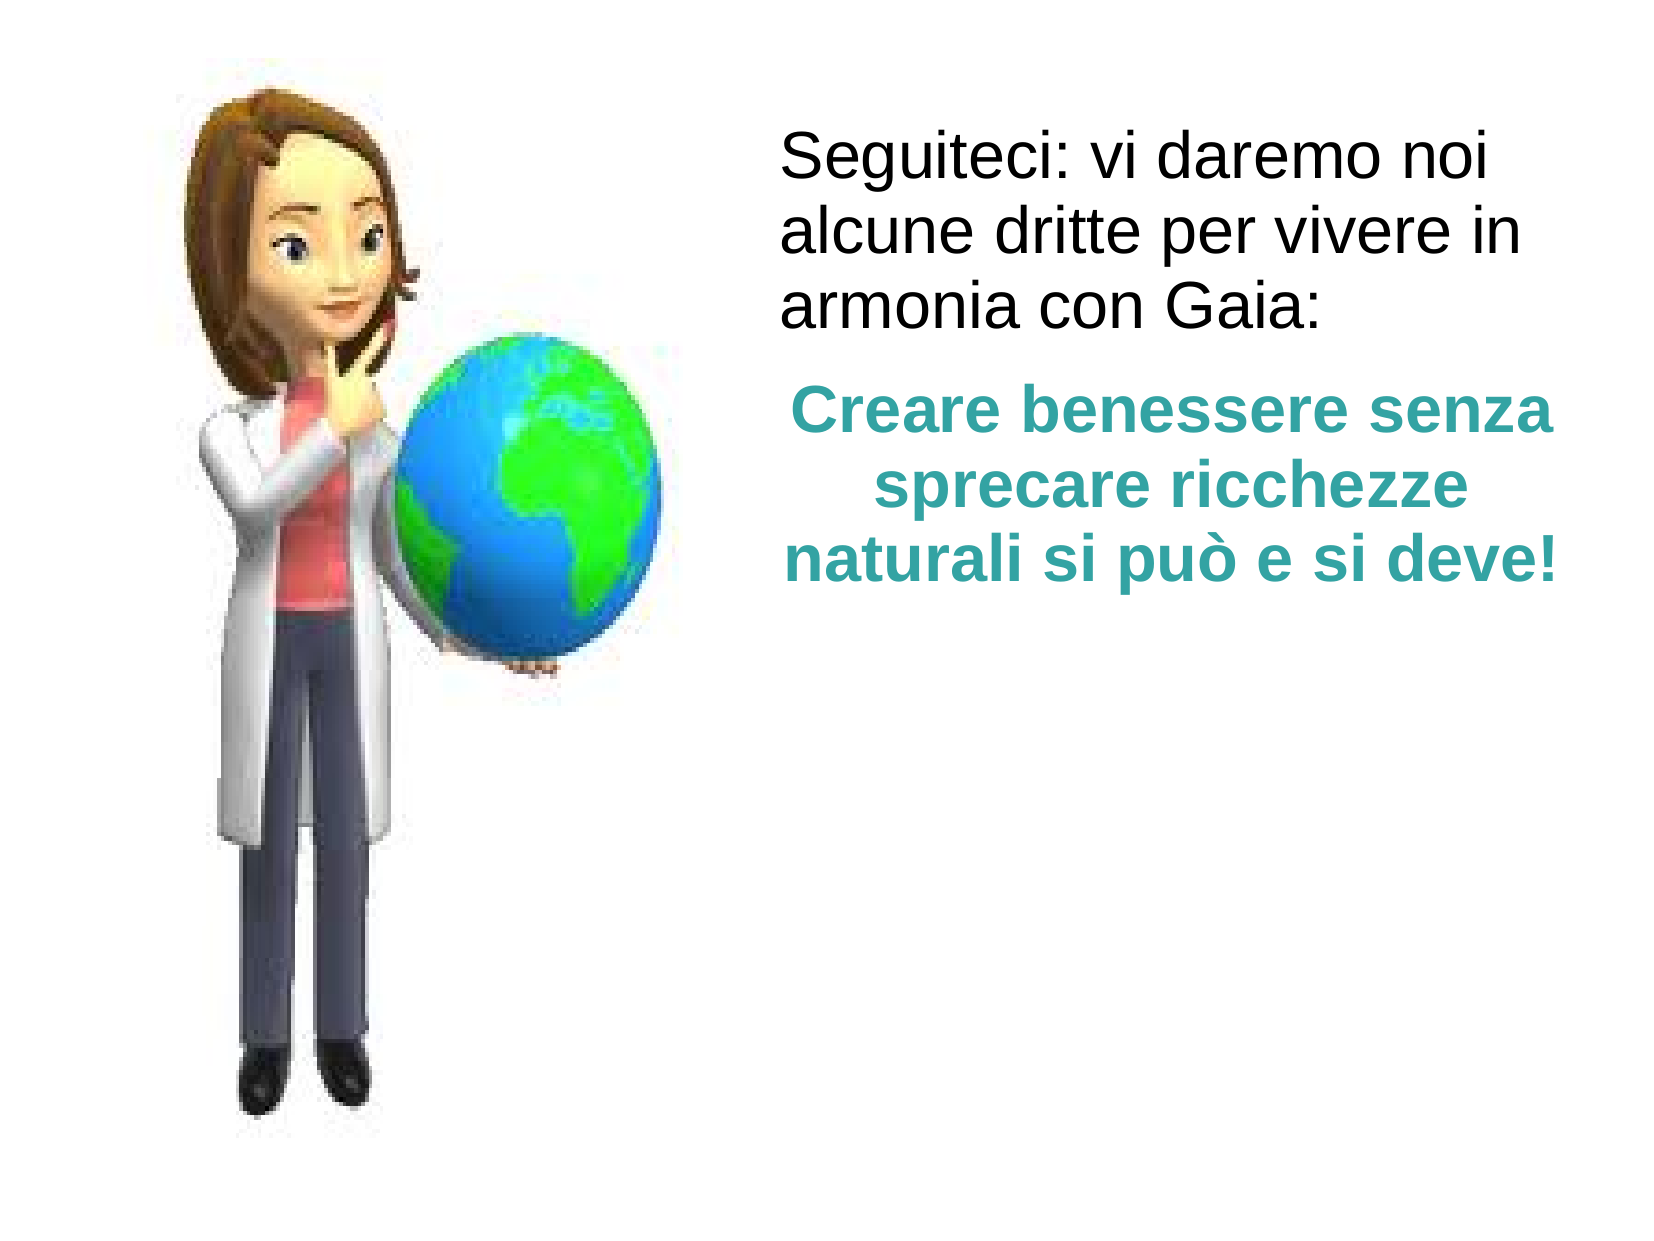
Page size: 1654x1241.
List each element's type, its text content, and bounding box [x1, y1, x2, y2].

picture [29, 58, 798, 1152]
list Seguiteci: vi daremo noi alcune dritte per vivere in armonia con Gaia: Creare benessere senza sprecare ricchezze naturali si può e si deve! [708, 118, 1565, 1114]
